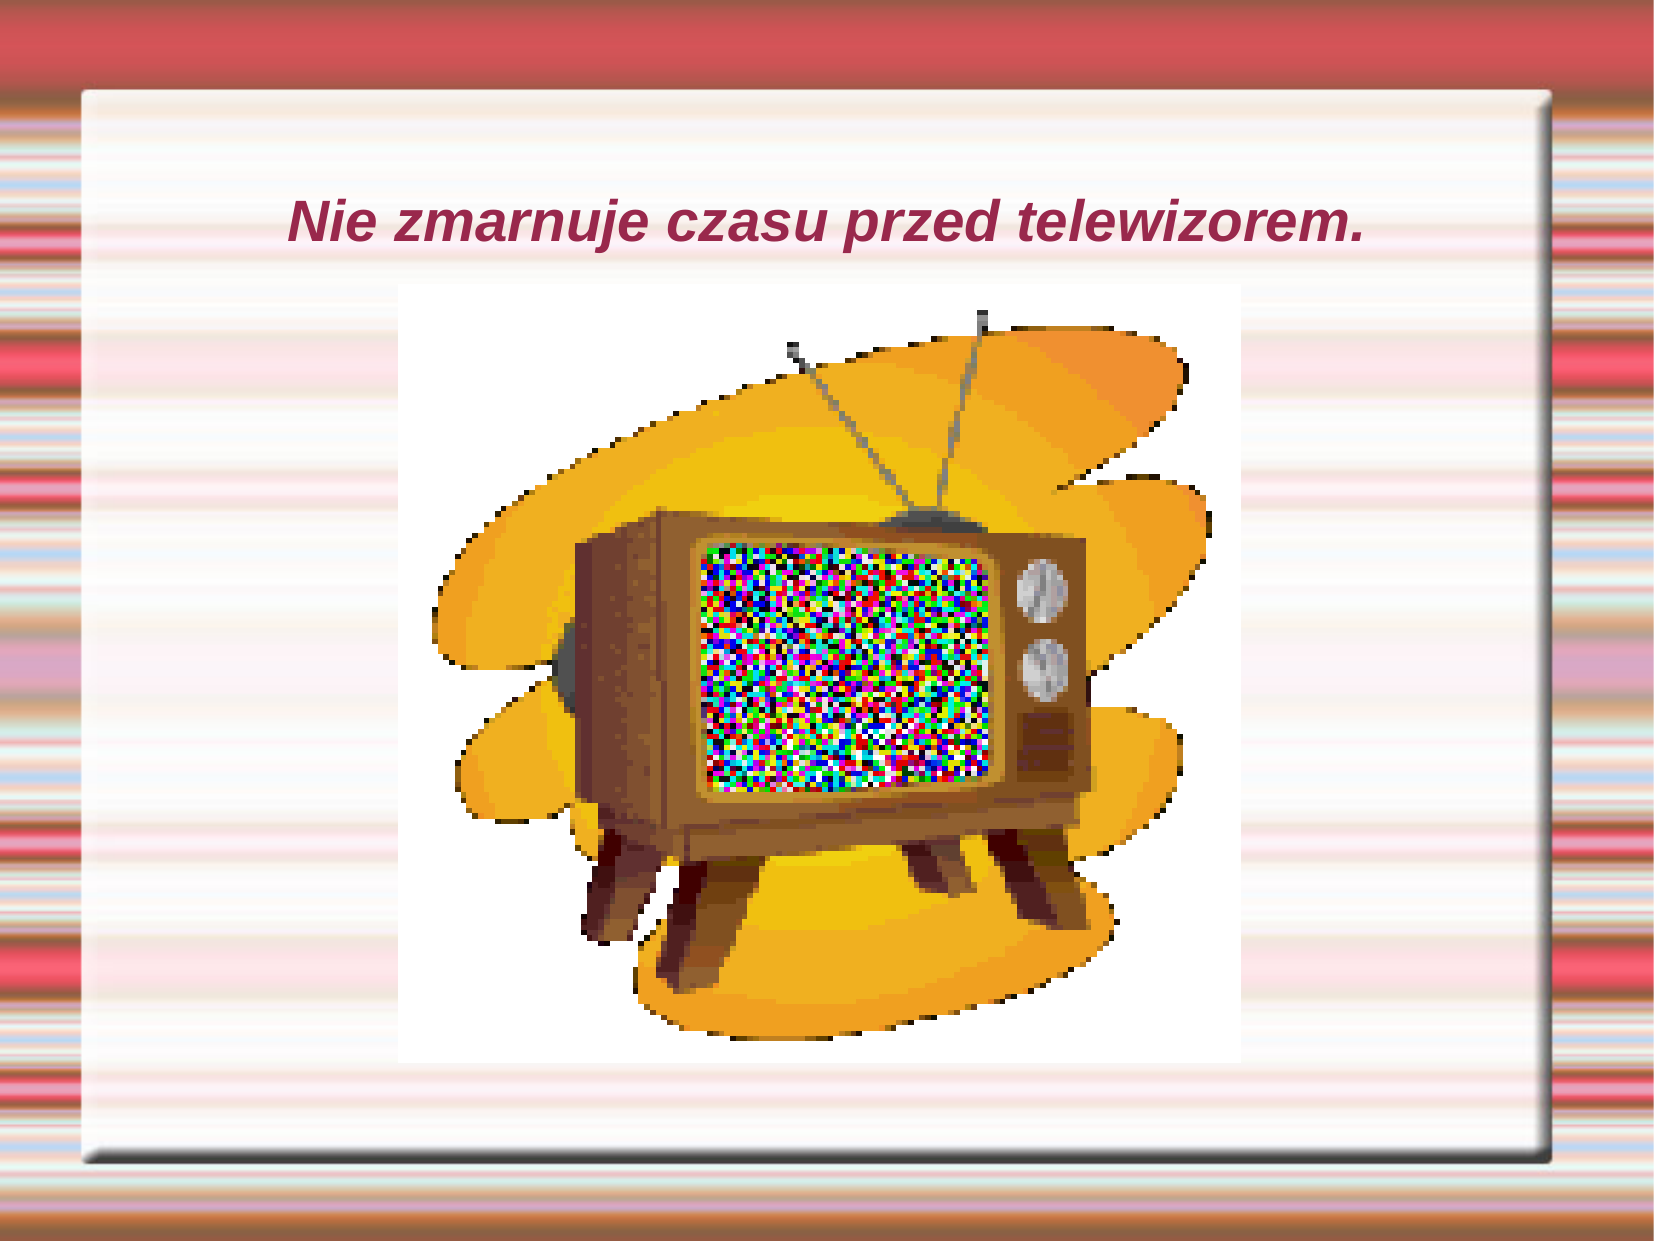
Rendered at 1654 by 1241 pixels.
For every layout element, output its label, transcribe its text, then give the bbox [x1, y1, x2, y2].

title Nie zmarnuje czasu przed telewizorem. [121, 114, 1534, 322]
picture [398, 284, 1241, 1063]
